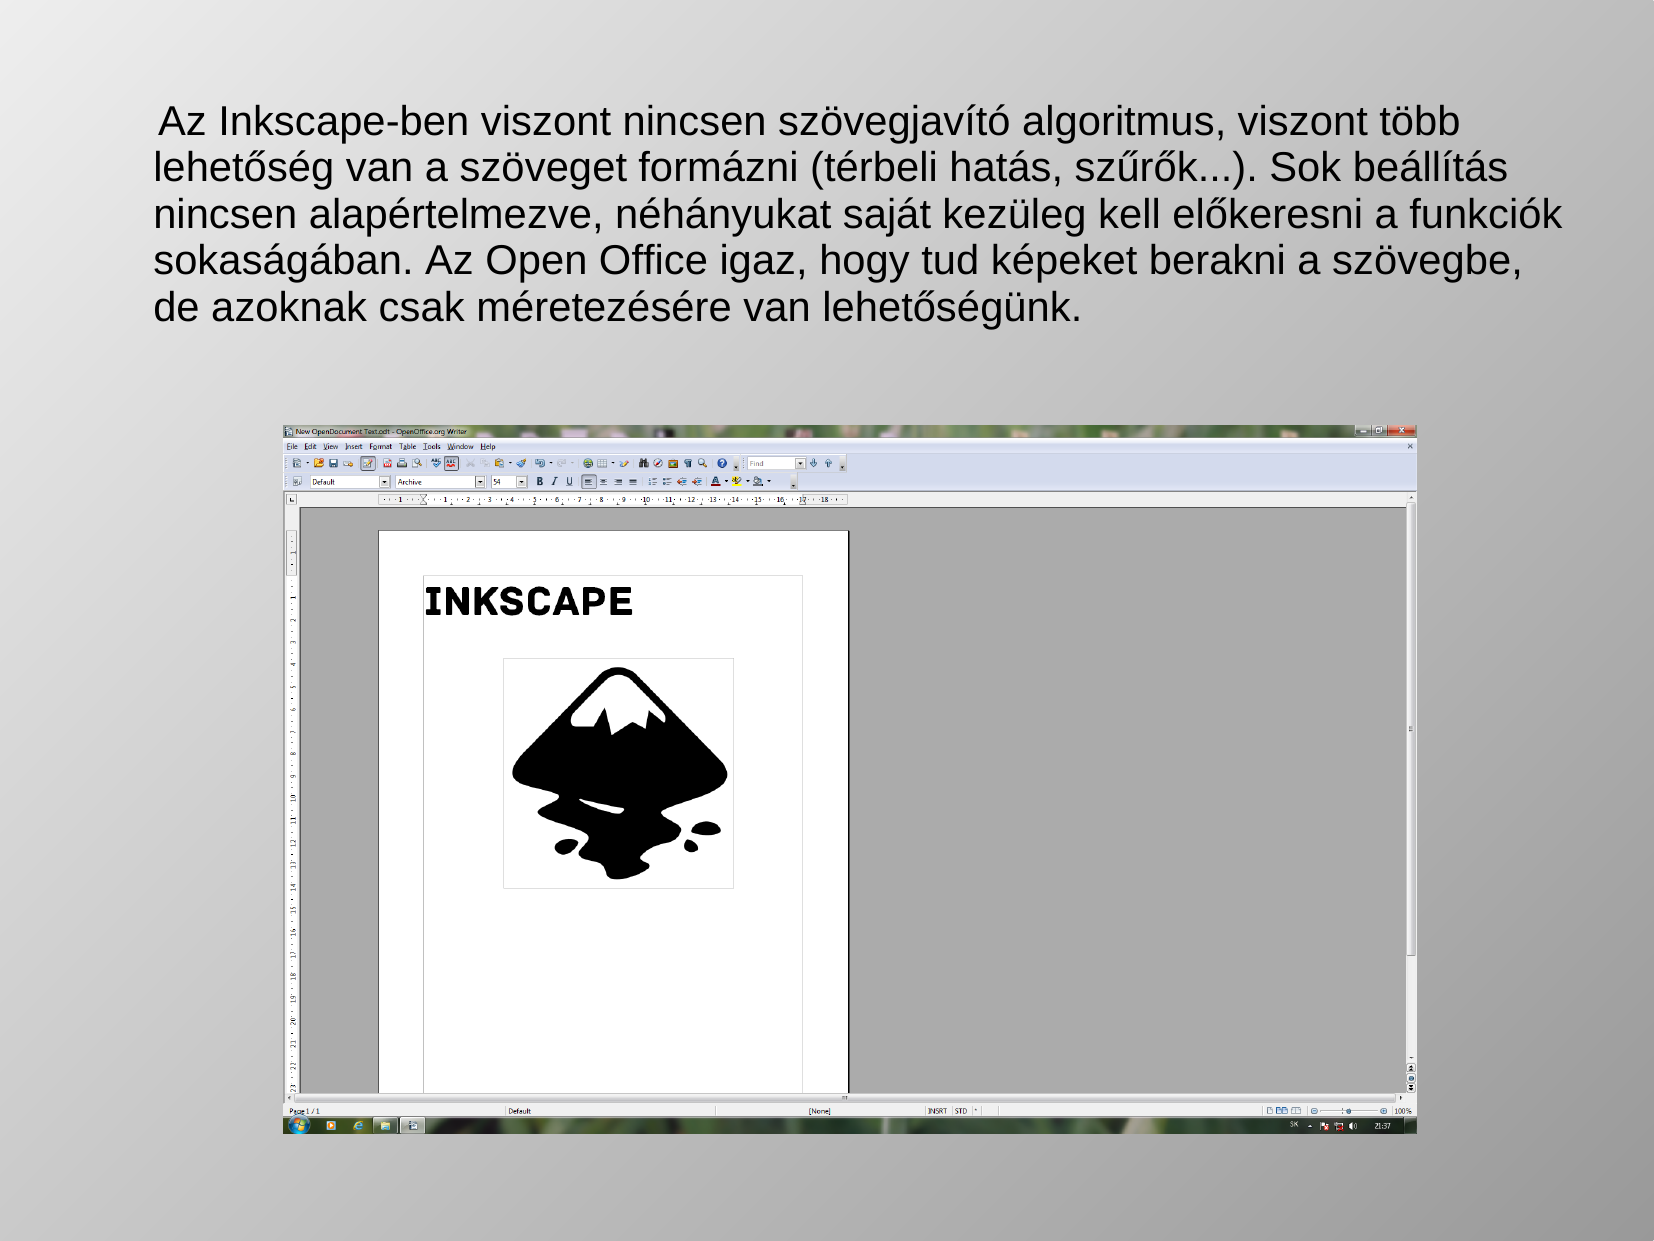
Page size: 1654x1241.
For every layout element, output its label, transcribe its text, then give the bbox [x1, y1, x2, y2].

picture [283, 425, 1417, 1134]
list Az Inkscape-ben viszont nincsen szövegjavító algoritmus, viszont több lehetőség van a szöveget formázni (térbeli hatás, szűrők...). Sok beállítás nincsen alapértelmezve, néhányukat saját kezüleg kell előkeresni a funkciók sokaságában. Az Open Office igaz, hogy tud képeket berakni a szövegbe, de azoknak csak méretezésére van lehetőségünk. [82, 94, 1571, 336]
